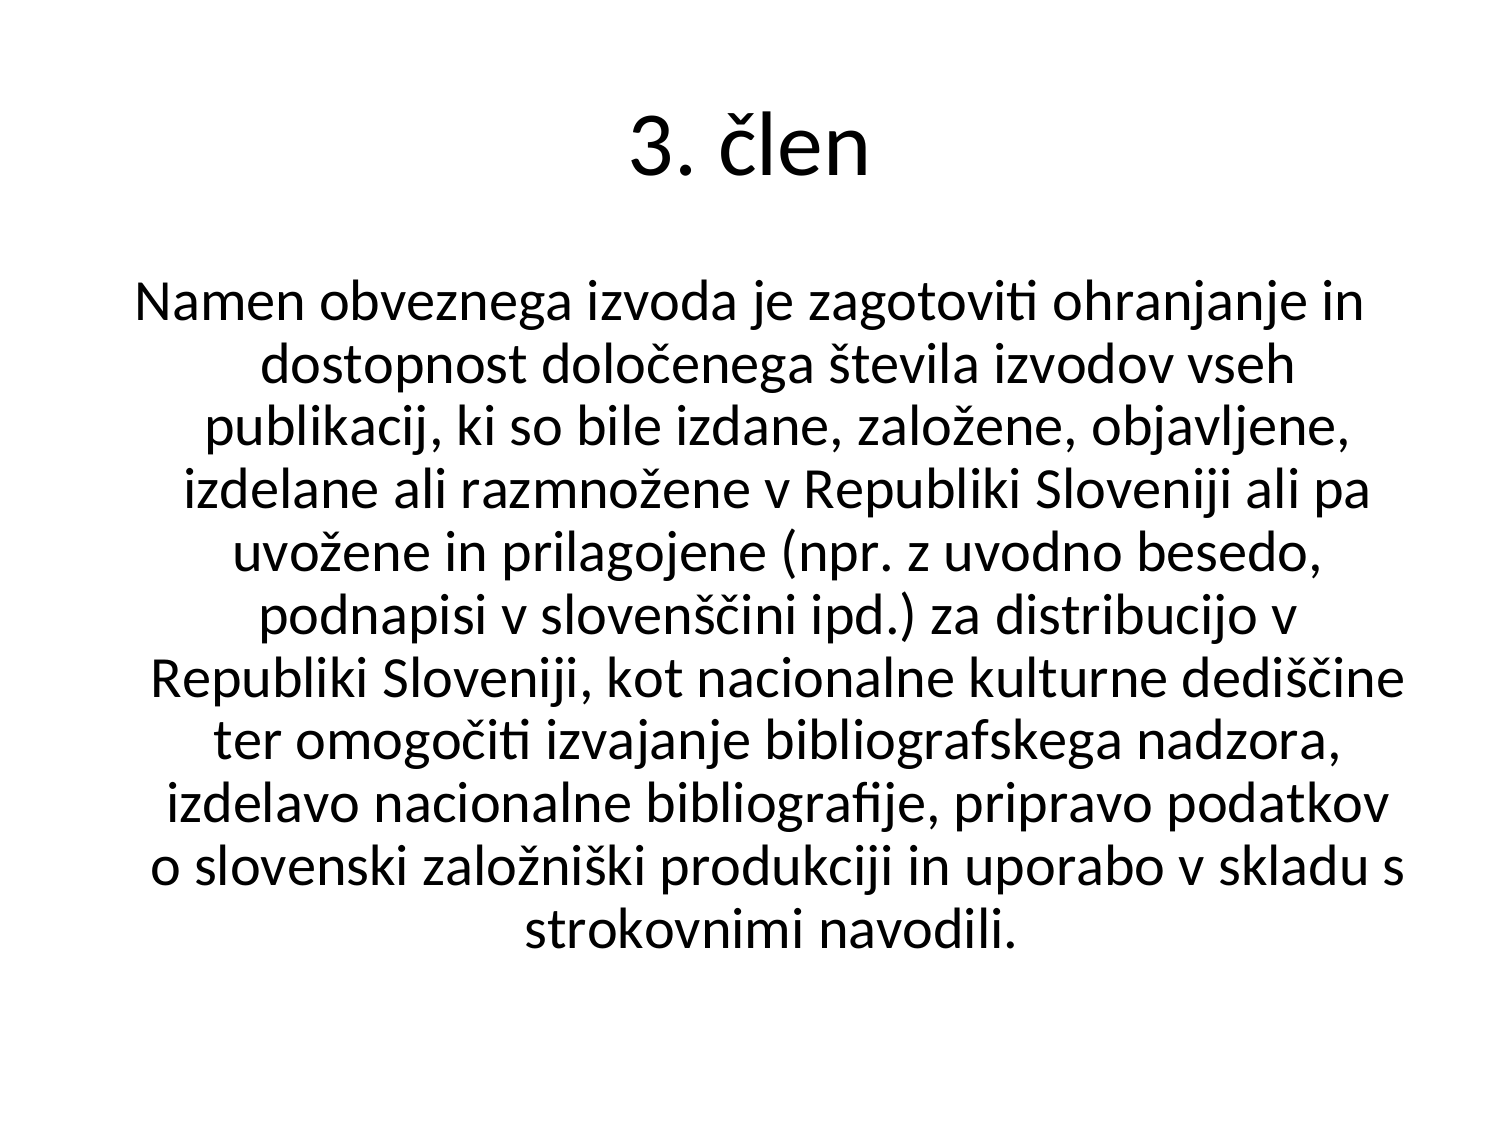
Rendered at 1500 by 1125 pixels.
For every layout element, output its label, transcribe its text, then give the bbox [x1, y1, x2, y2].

list Namen obveznega izvoda je zagotoviti ohranjanje in dostopnost določenega števila izvodov vseh publikacij, ki so bile izdane, založene, objavljene, izdelane ali razmnožene v Republiki Sloveniji ali pa uvožene in prilagojene (npr. z uvodno besedo, podnapisi v slovenščini ipd.) za distribucijo v Republiki Sloveniji, kot nacionalne kulturne dediščine ter omogočiti izvajanje bibliografskega nadzora, izdelavo nacionalne bibliografije, pripravo podatkov o slovenski založniški produkciji in uporabo v skladu s strokovnimi navodili. [75, 262, 1426, 1033]
title 3. člen [75, 45, 1426, 233]
